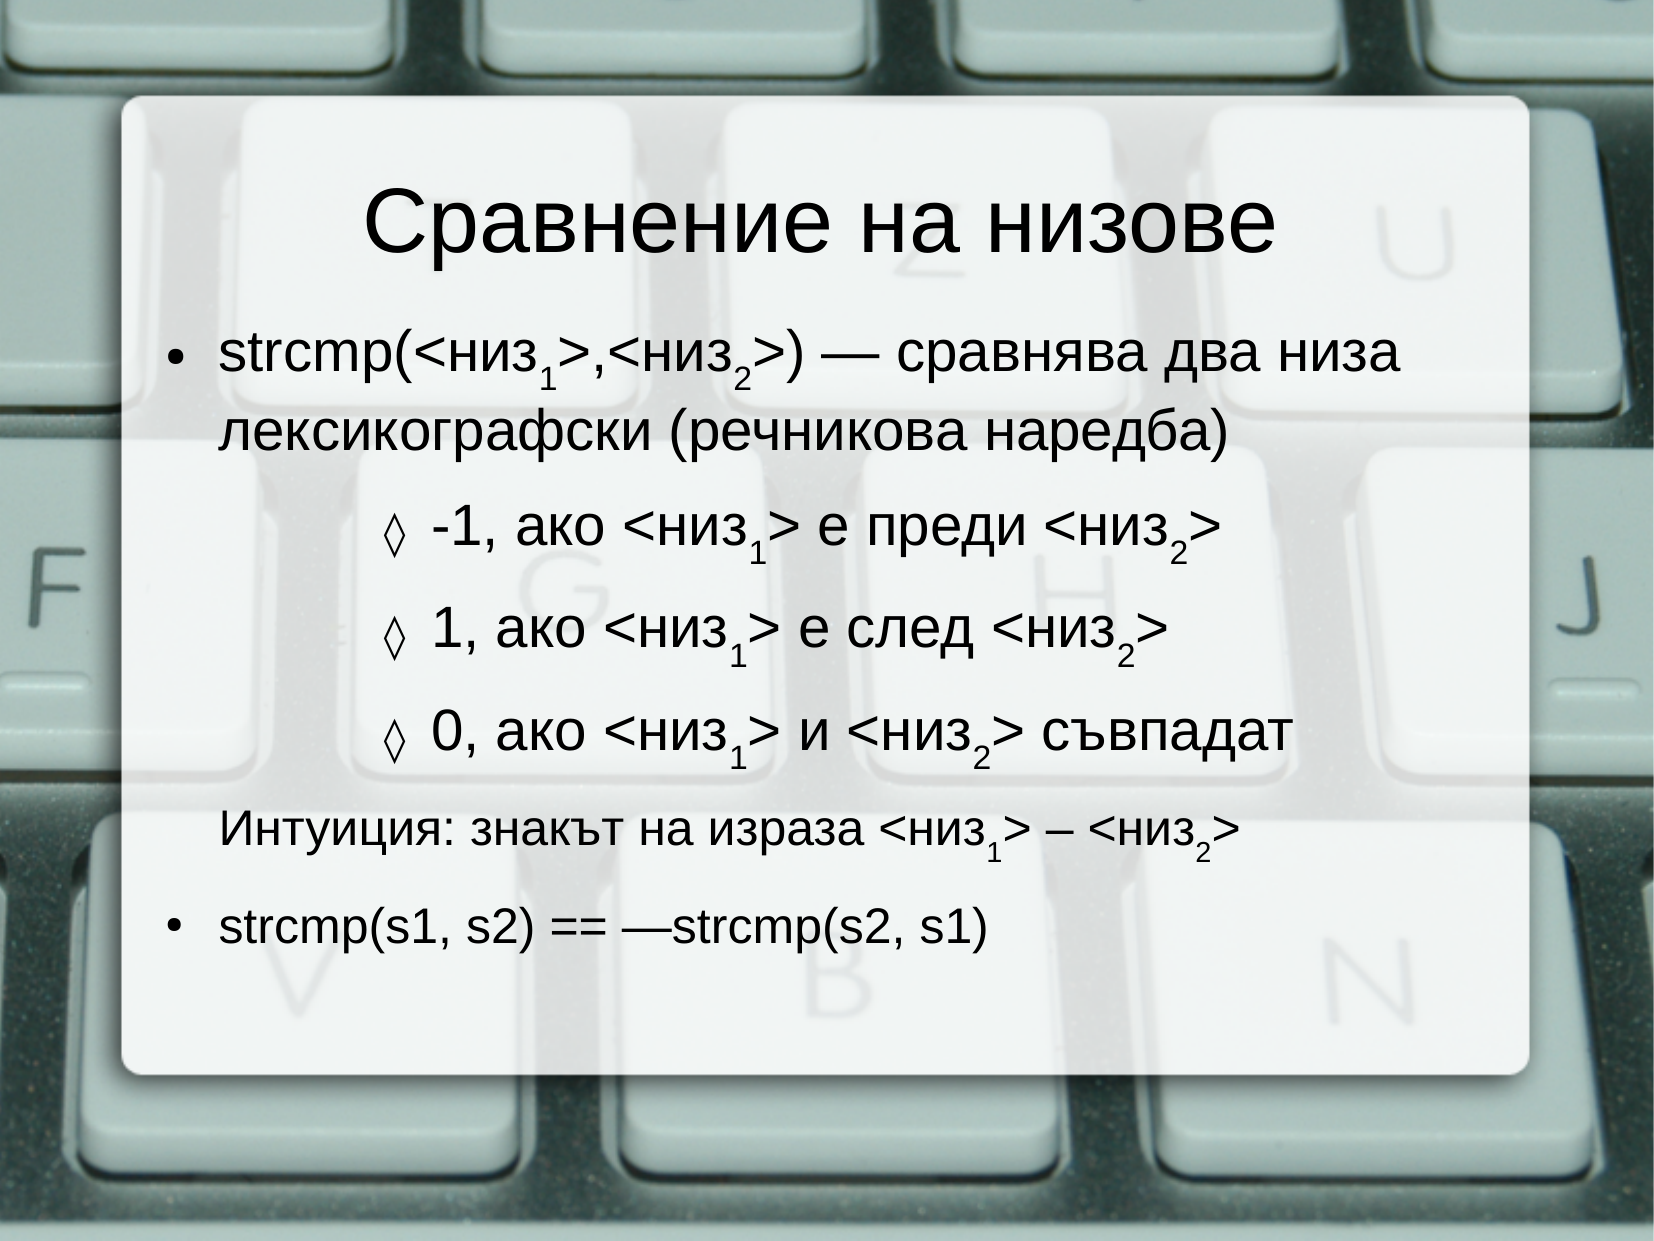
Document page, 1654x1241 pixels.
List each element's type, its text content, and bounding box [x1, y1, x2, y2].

title Сравнение на низове [135, 117, 1506, 325]
picture [0, 0, 1654, 1241]
list strcmp(<низ1>,<низ2>) — сравнява два низа лексикографски (речникова наредба) -1, ако <низ1> е преди <низ2> 1, ако <низ1> е след <низ2> 0, ако <низ1> и <низ2> съвпадат Интуиция: знакът на израза <низ1> – <низ2> strcmp(s1, s2) == —strcmp(s2, s1) [147, 318, 1506, 1046]
